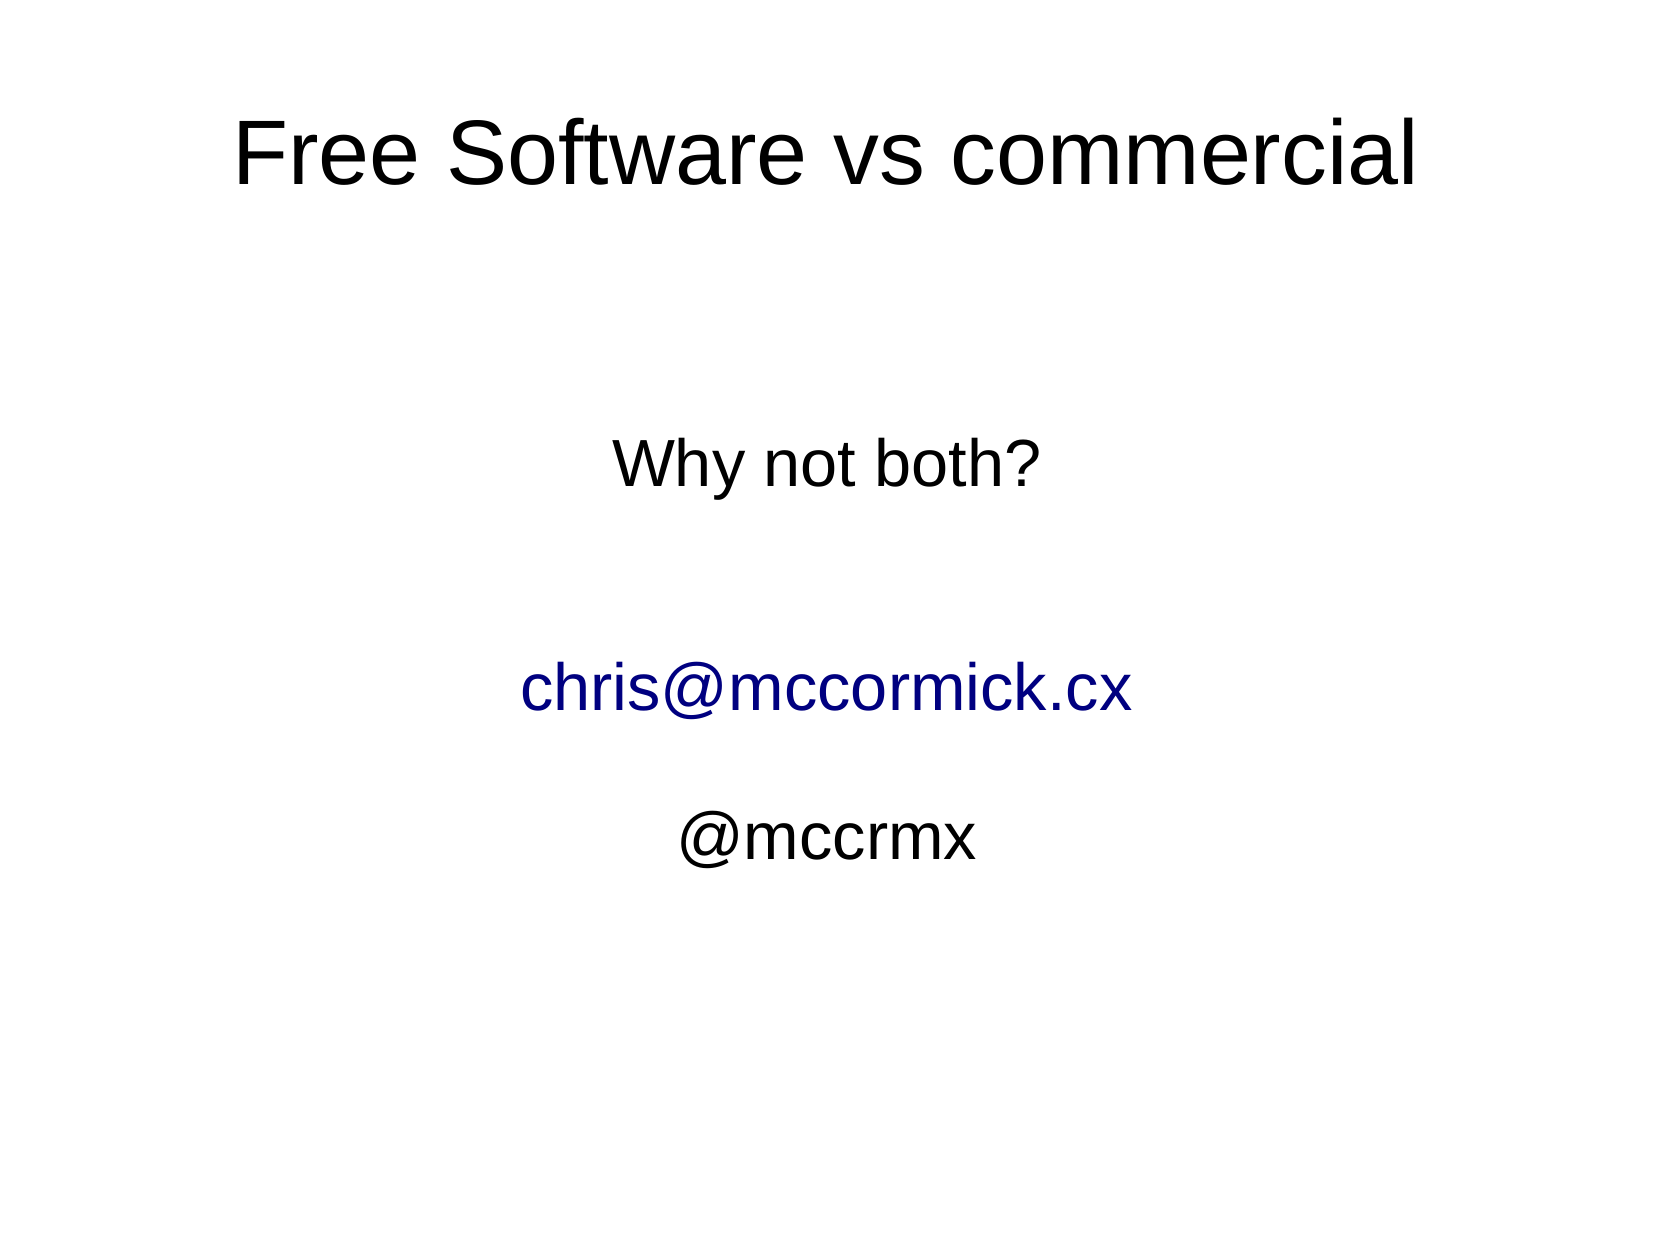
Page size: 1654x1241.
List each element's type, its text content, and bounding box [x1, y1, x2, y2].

subtitle Why not both? chris@mccormick.cx @mccrmx [82, 290, 1571, 1010]
title Free Software vs commercial [82, 49, 1571, 257]
